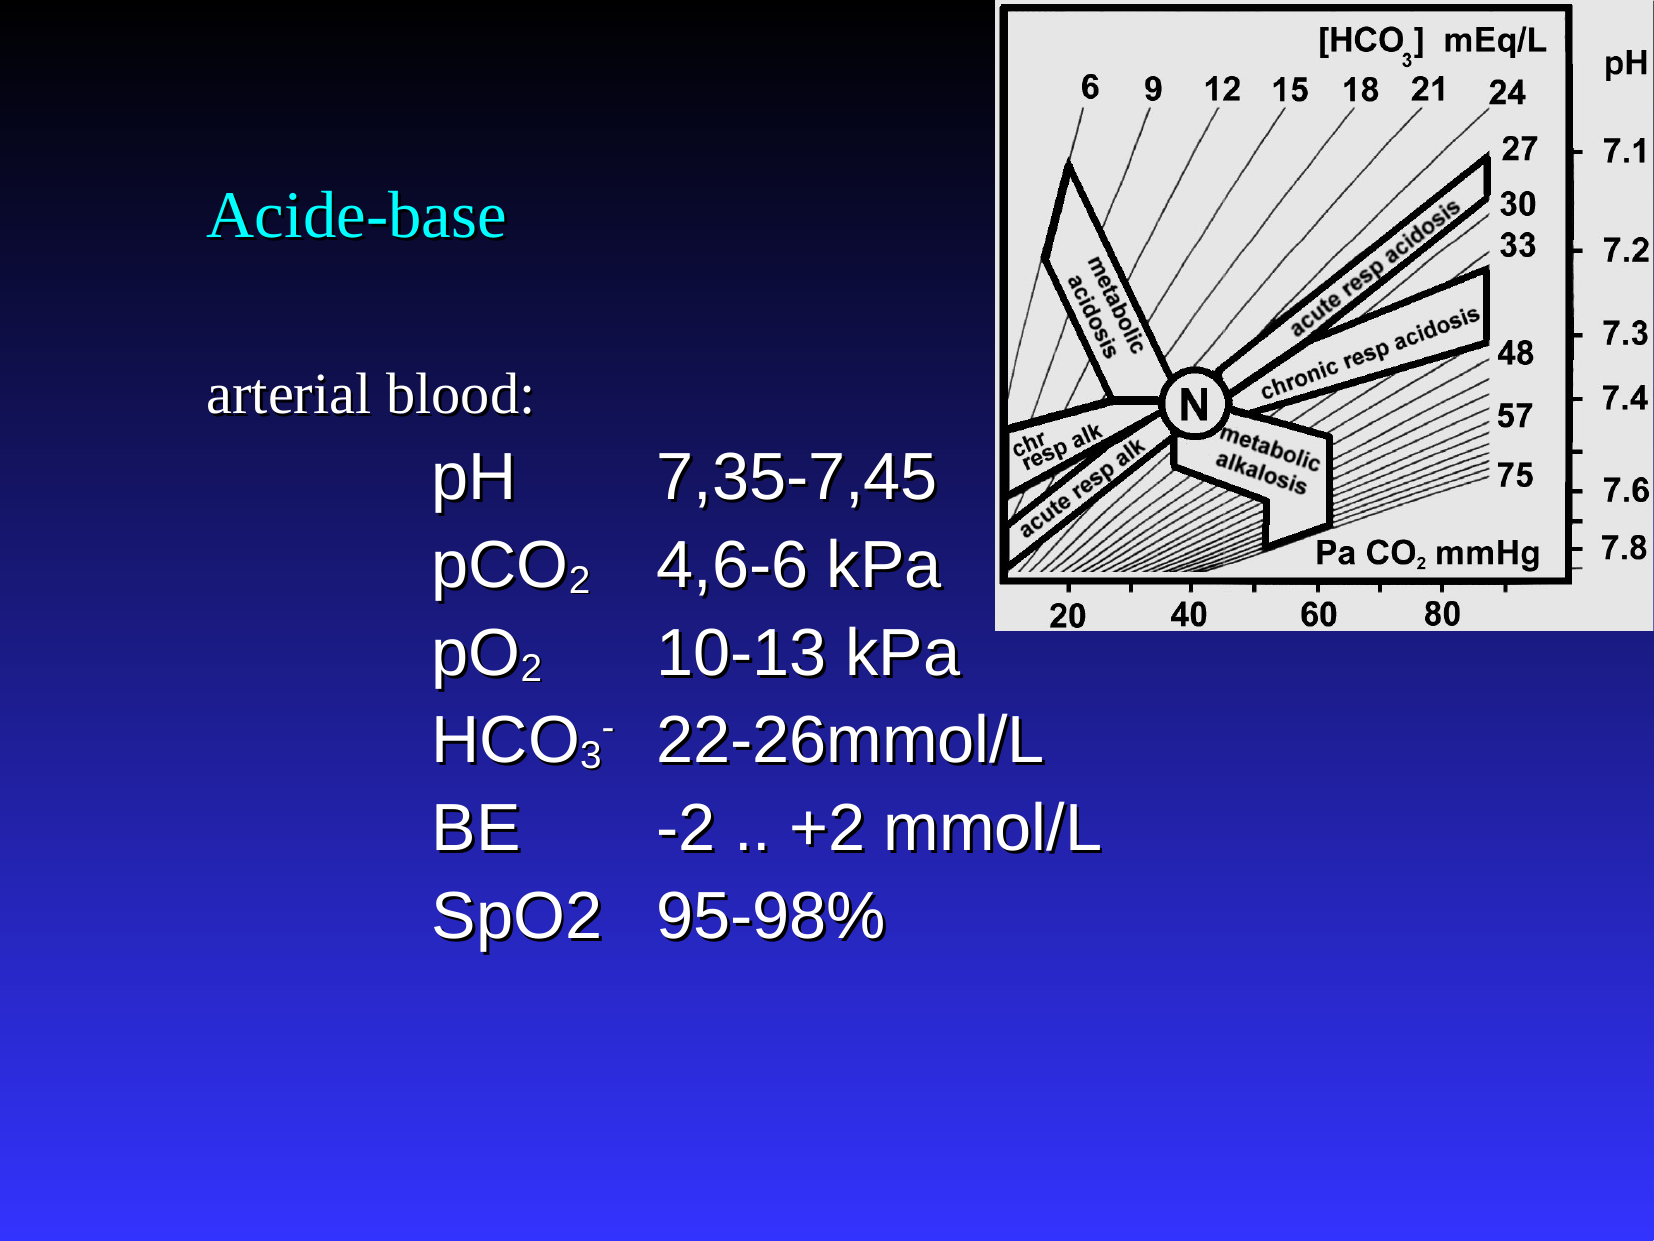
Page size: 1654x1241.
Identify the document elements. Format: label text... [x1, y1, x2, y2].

picture [995, 0, 1654, 631]
list arterial blood: pH 7,35-7,45 pCO2 4,6-6 kPa pO2 10-13 kPa HCO3- 22-26mmol/L BE -2 .. +2 mmol/L SpO2 95-98% [206, 358, 1613, 1103]
title Acide-base [206, 110, 995, 317]
